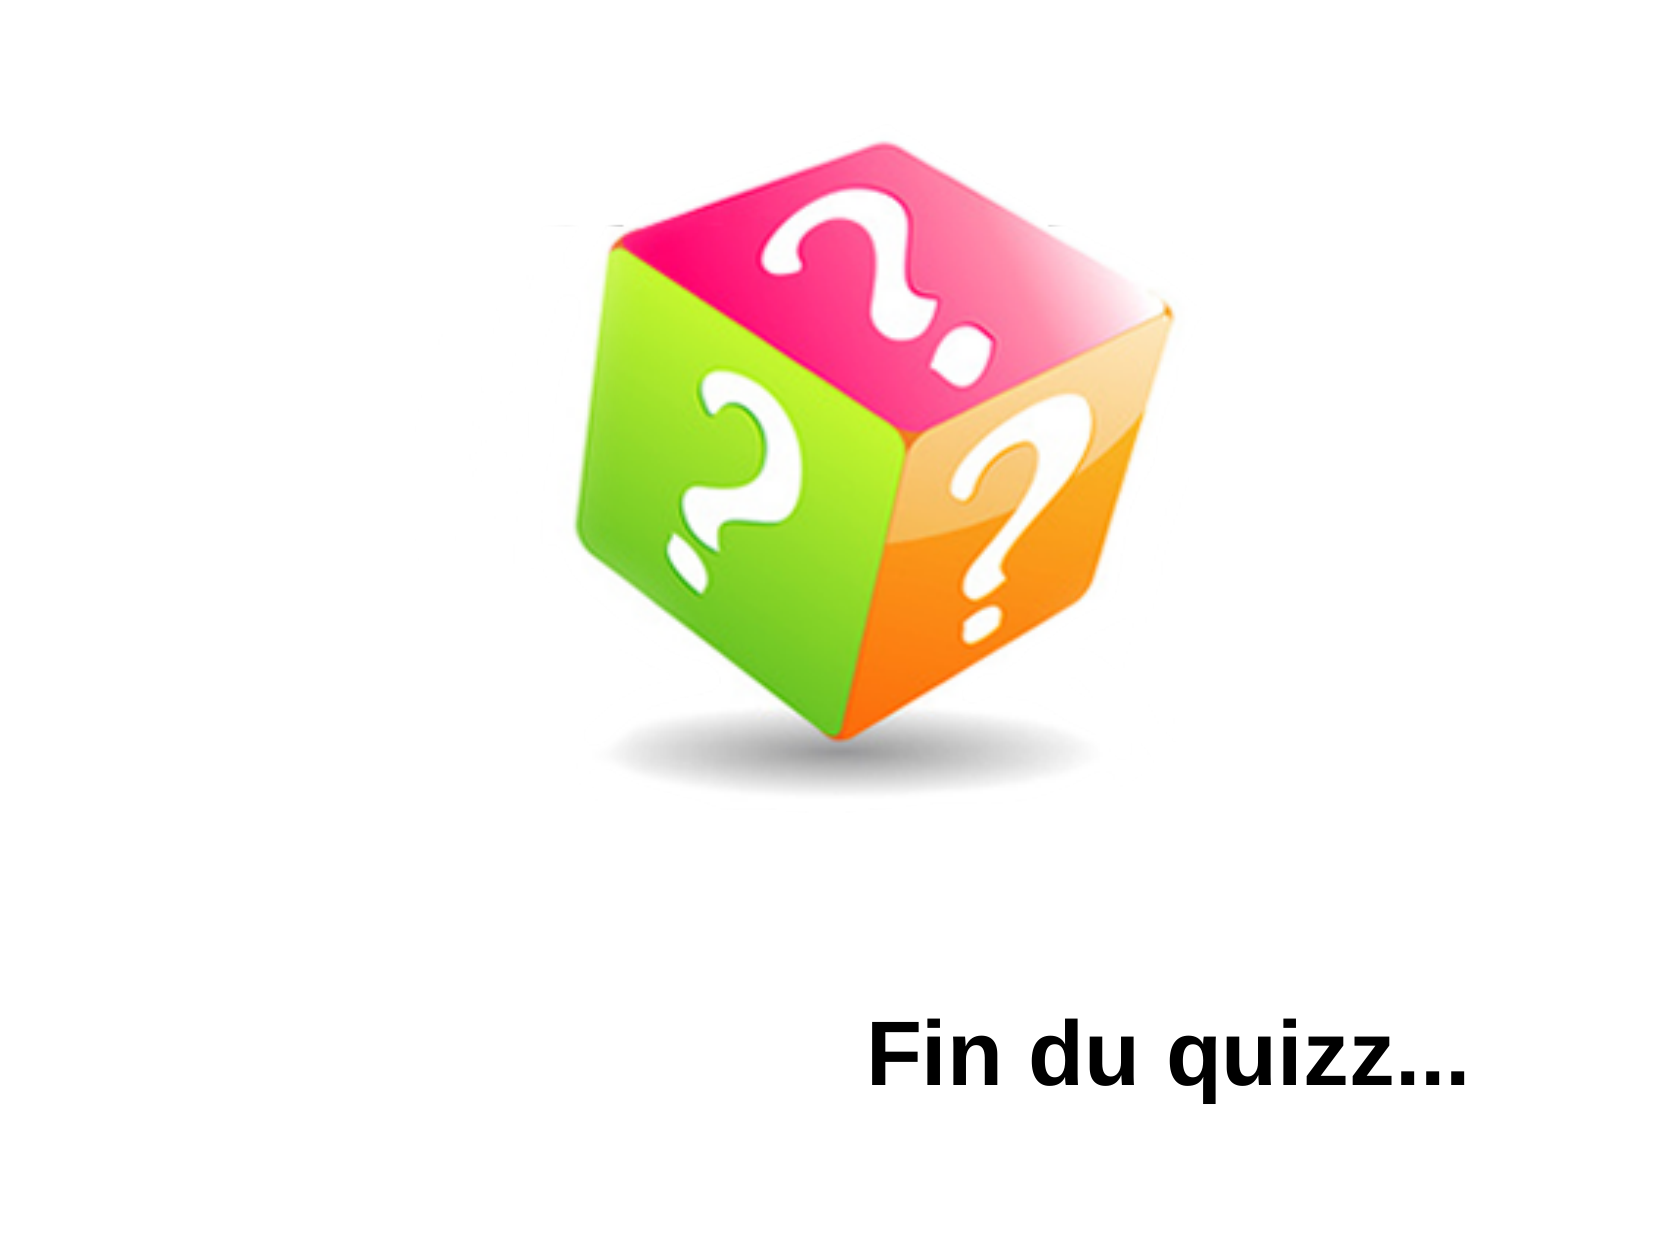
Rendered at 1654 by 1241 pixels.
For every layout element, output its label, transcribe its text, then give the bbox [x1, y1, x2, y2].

title Fin du quizz... [425, 950, 1654, 1158]
picture [413, 106, 1205, 827]
